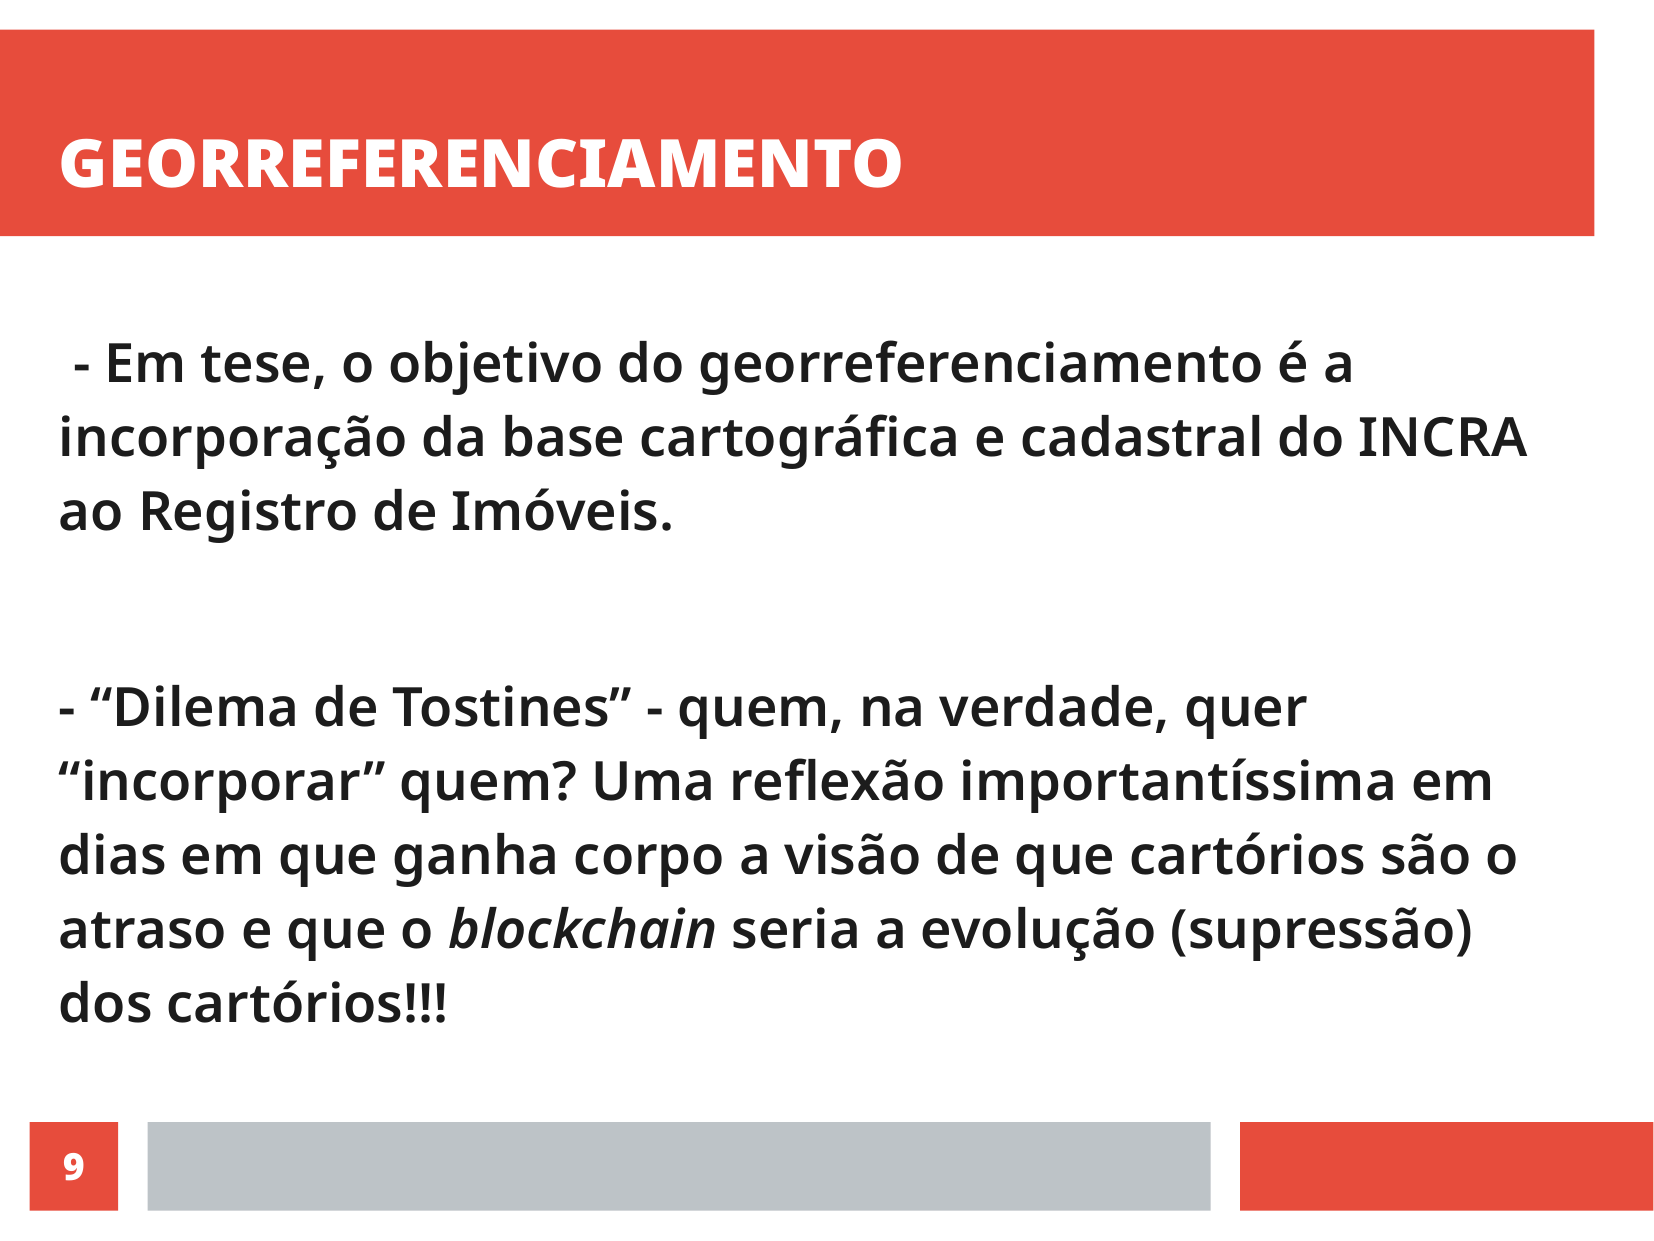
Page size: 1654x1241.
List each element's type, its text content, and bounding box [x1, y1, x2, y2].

title GEORREFERENCIAMENTO [59, 59, 1595, 207]
list - Em tese, o objetivo do georreferenciamento é a incorporação da base cartográfica e cadastral do INCRA ao Registro de Imóveis. - “Dilema de Tostines” - quem, na verdade, quer “incorporar” quem? Uma reflexão importantíssima em dias em que ganha corpo a visão de que cartórios são o atraso e que o blockchain seria a evolução (supressão) dos cartórios!!! [59, 324, 1565, 1093]
